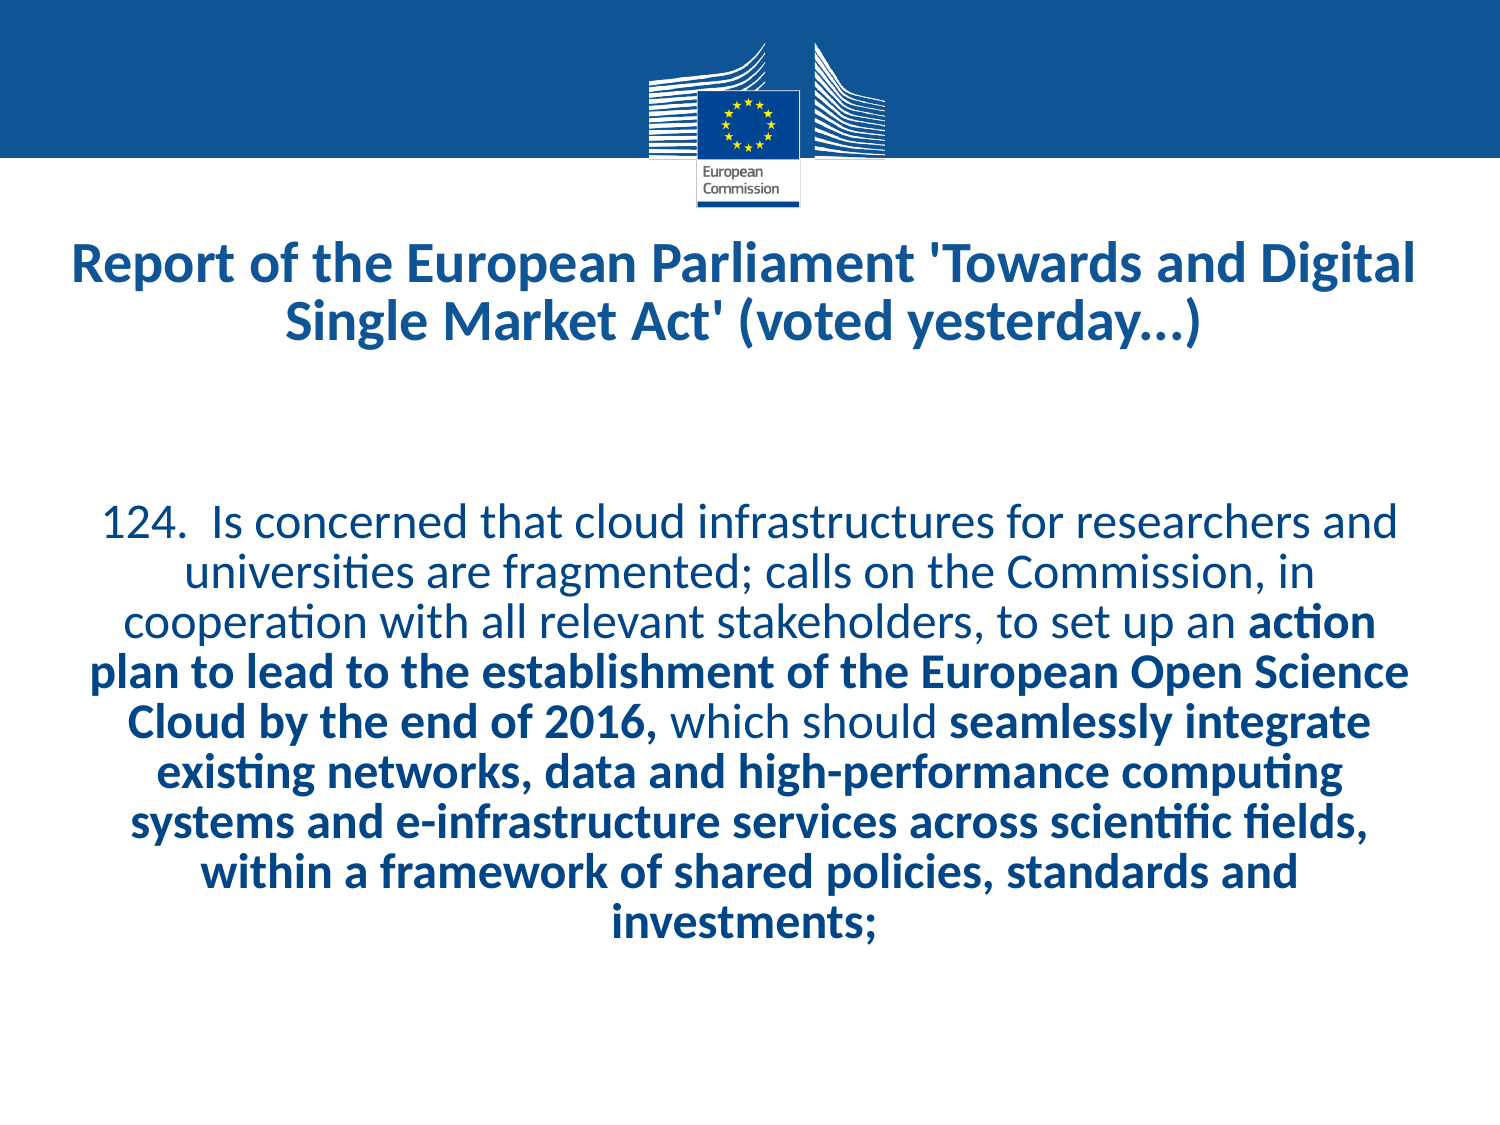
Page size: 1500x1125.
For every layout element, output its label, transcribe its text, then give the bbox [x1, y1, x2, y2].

picture [649, 42, 885, 206]
title Report of the European Parliament 'Towards and Digital Single Market Act' (voted yesterday...) [23, 206, 1465, 388]
subtitle 124. Is concerned that cloud infrastructures for researchers and universities are fragmented; calls on the Commission, in cooperation with all relevant stakeholders, to set up an action plan to lead to the establishment of the European Open Science Cloud by the end of 2016, which should seamlessly integrate existing networks, data and high-performance computing systems and e-infrastructure services across scientific fields, within a framework of shared policies, standards and investments; [75, 446, 1425, 1057]
